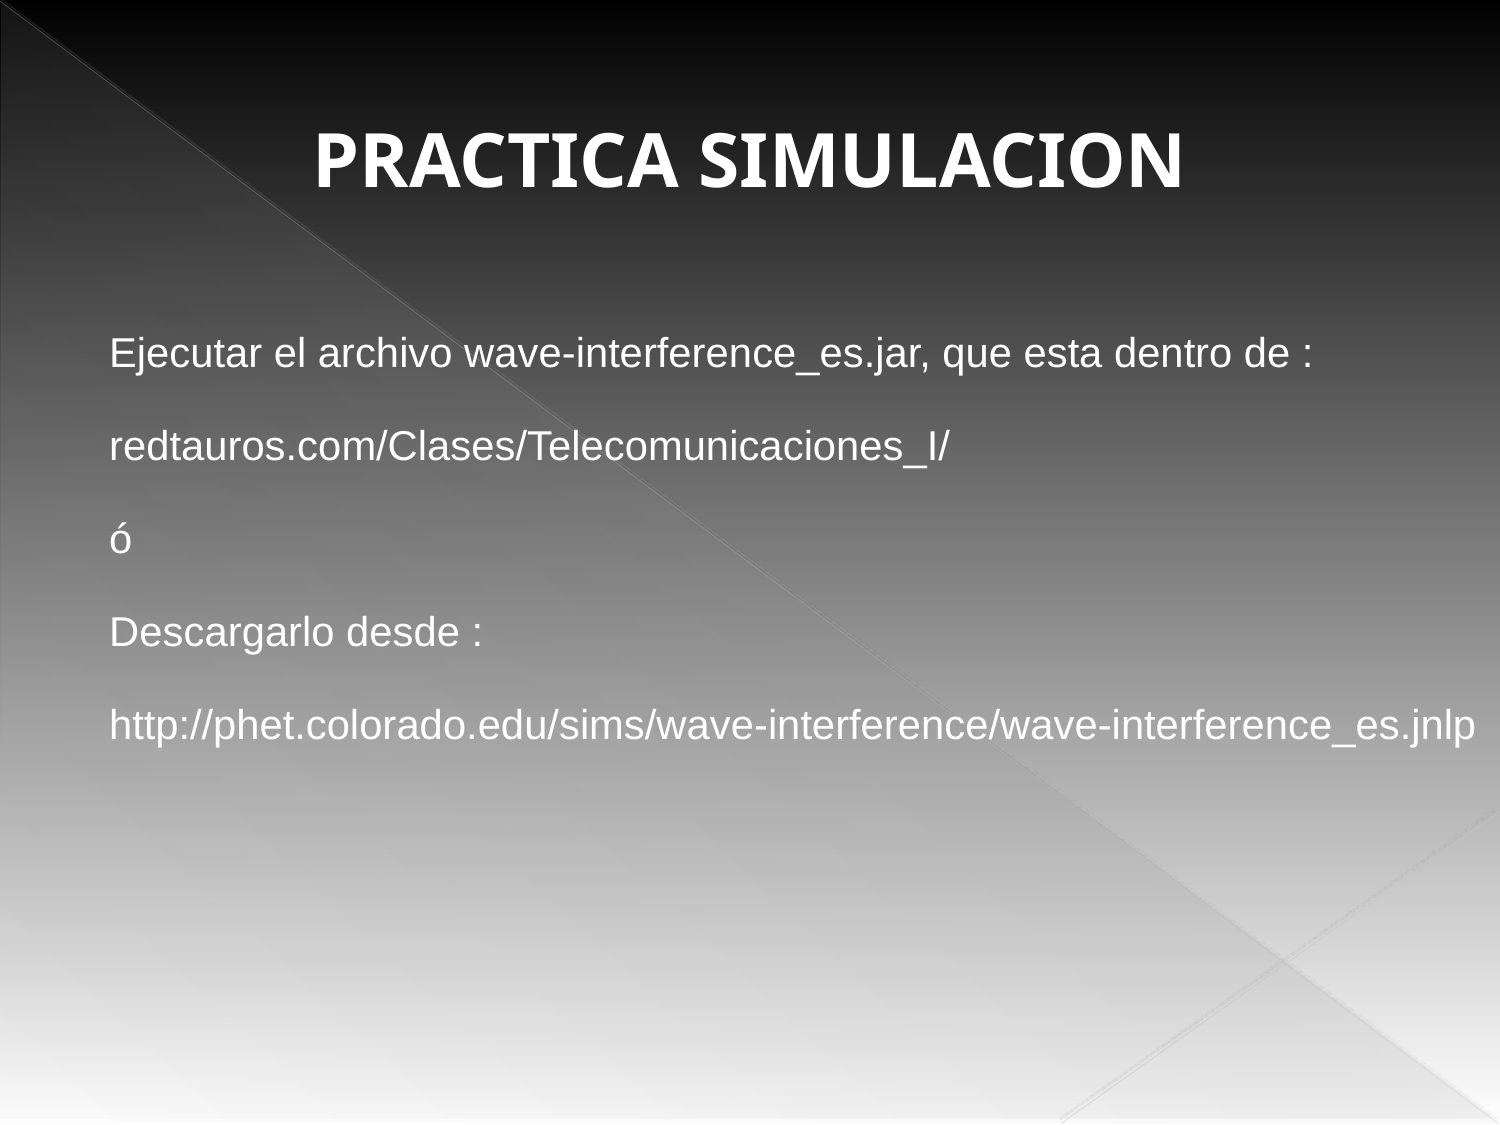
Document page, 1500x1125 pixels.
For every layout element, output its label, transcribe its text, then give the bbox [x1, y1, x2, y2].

text_box Ejecutar el archivo wave-interference_es.jar, que esta dentro de : redtauros.com/Clases/Telecomunicaciones_I/ ó Descargarlo desde : http://phet.colorado.edu/sims/wave-interference/wave-interference_es.jnlp [94, 322, 1493, 855]
title PRACTICA SIMULACION [75, 43, 1425, 274]
